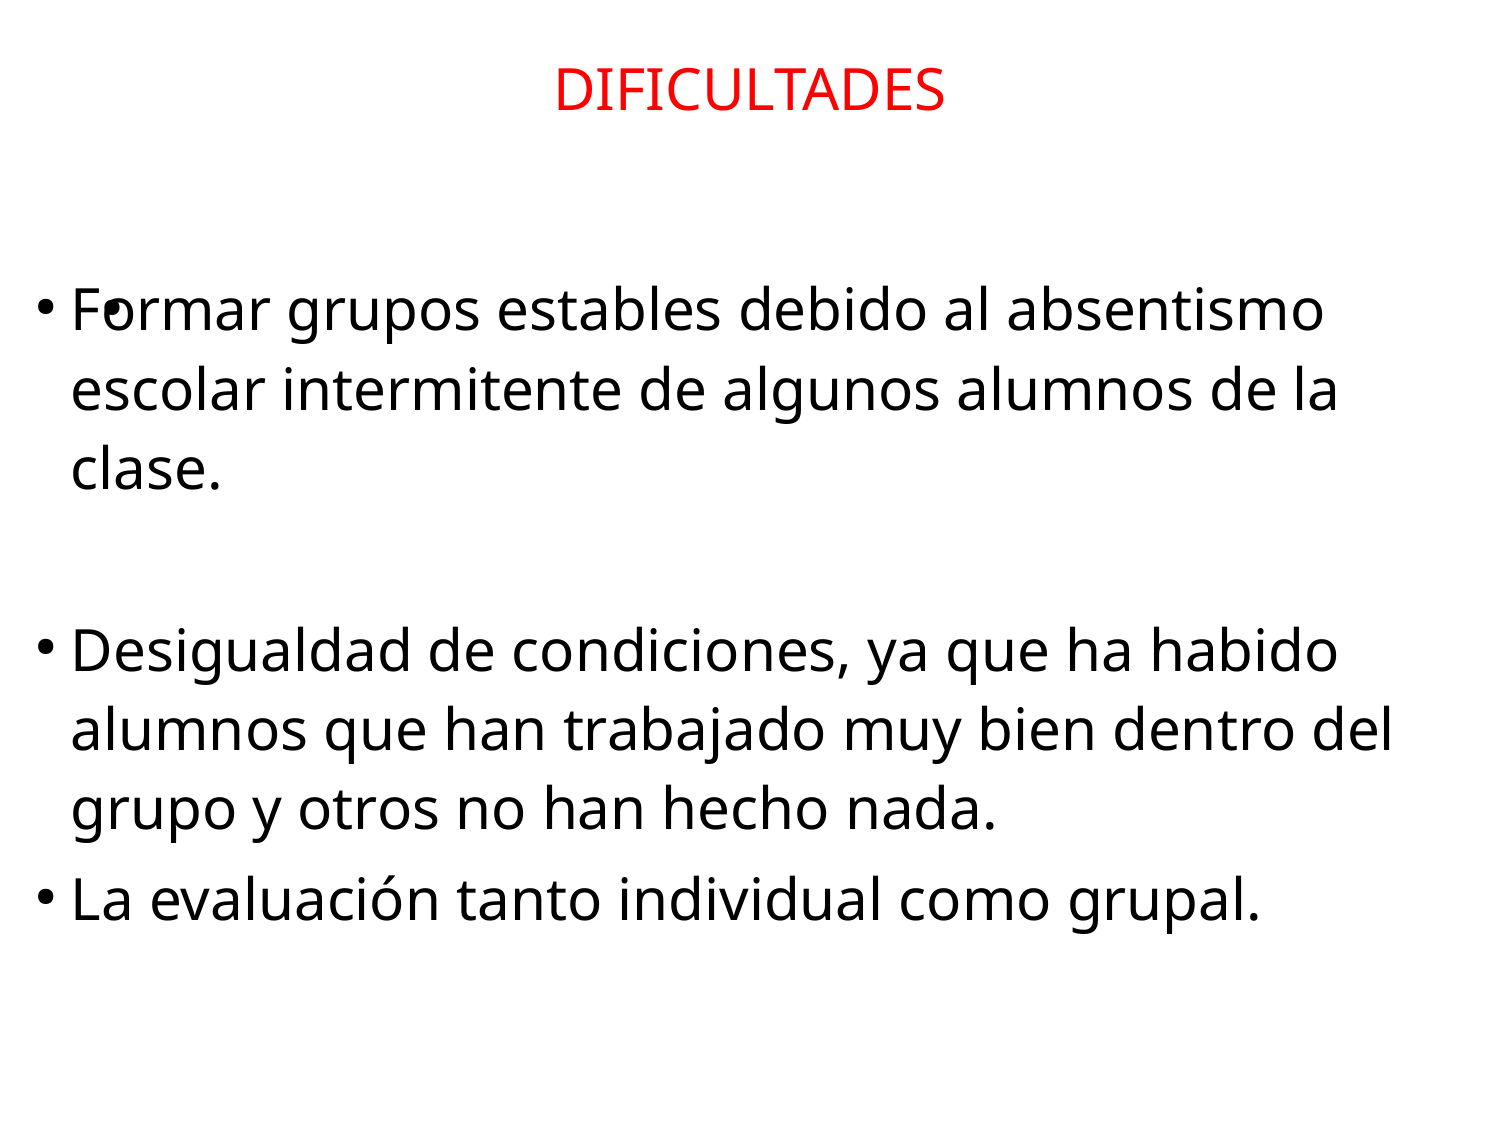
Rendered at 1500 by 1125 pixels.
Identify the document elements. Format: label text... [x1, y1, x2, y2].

text_box DIFICULTADES [74, 45, 1425, 248]
text_box Formar grupos estables debido al absentismo escolar intermitente de algunos alumnos de la clase. Desigualdad de condiciones, ya que ha habido alumnos que han trabajado muy bien dentro del grupo y otros no han hecho nada. La evaluación tanto individual como grupal. [20, 261, 1495, 973]
